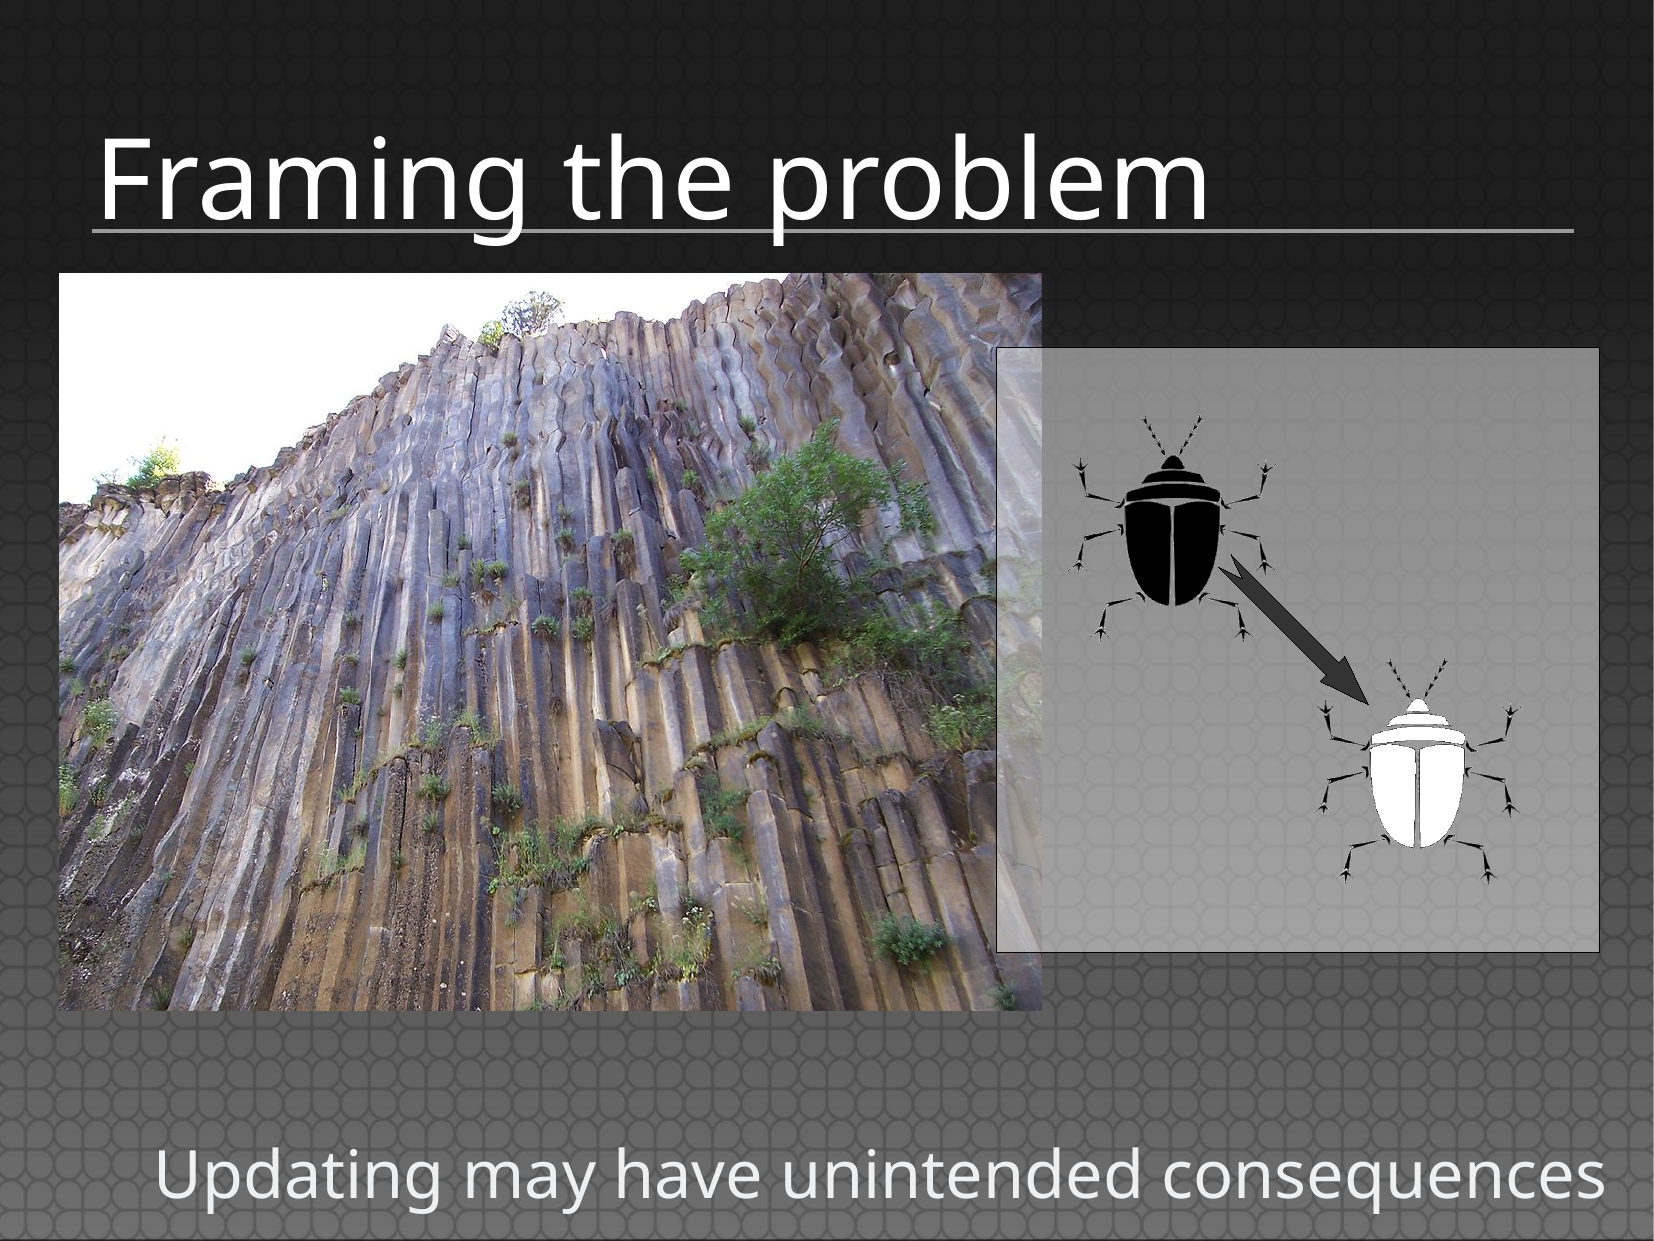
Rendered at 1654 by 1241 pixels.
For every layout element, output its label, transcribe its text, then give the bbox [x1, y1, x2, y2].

text_box [996, 347, 1600, 953]
title Framing the problem [94, 100, 1426, 251]
list Updating may have unintended consequences [60, 1030, 1609, 1219]
picture [0, 0, 1654, 1241]
